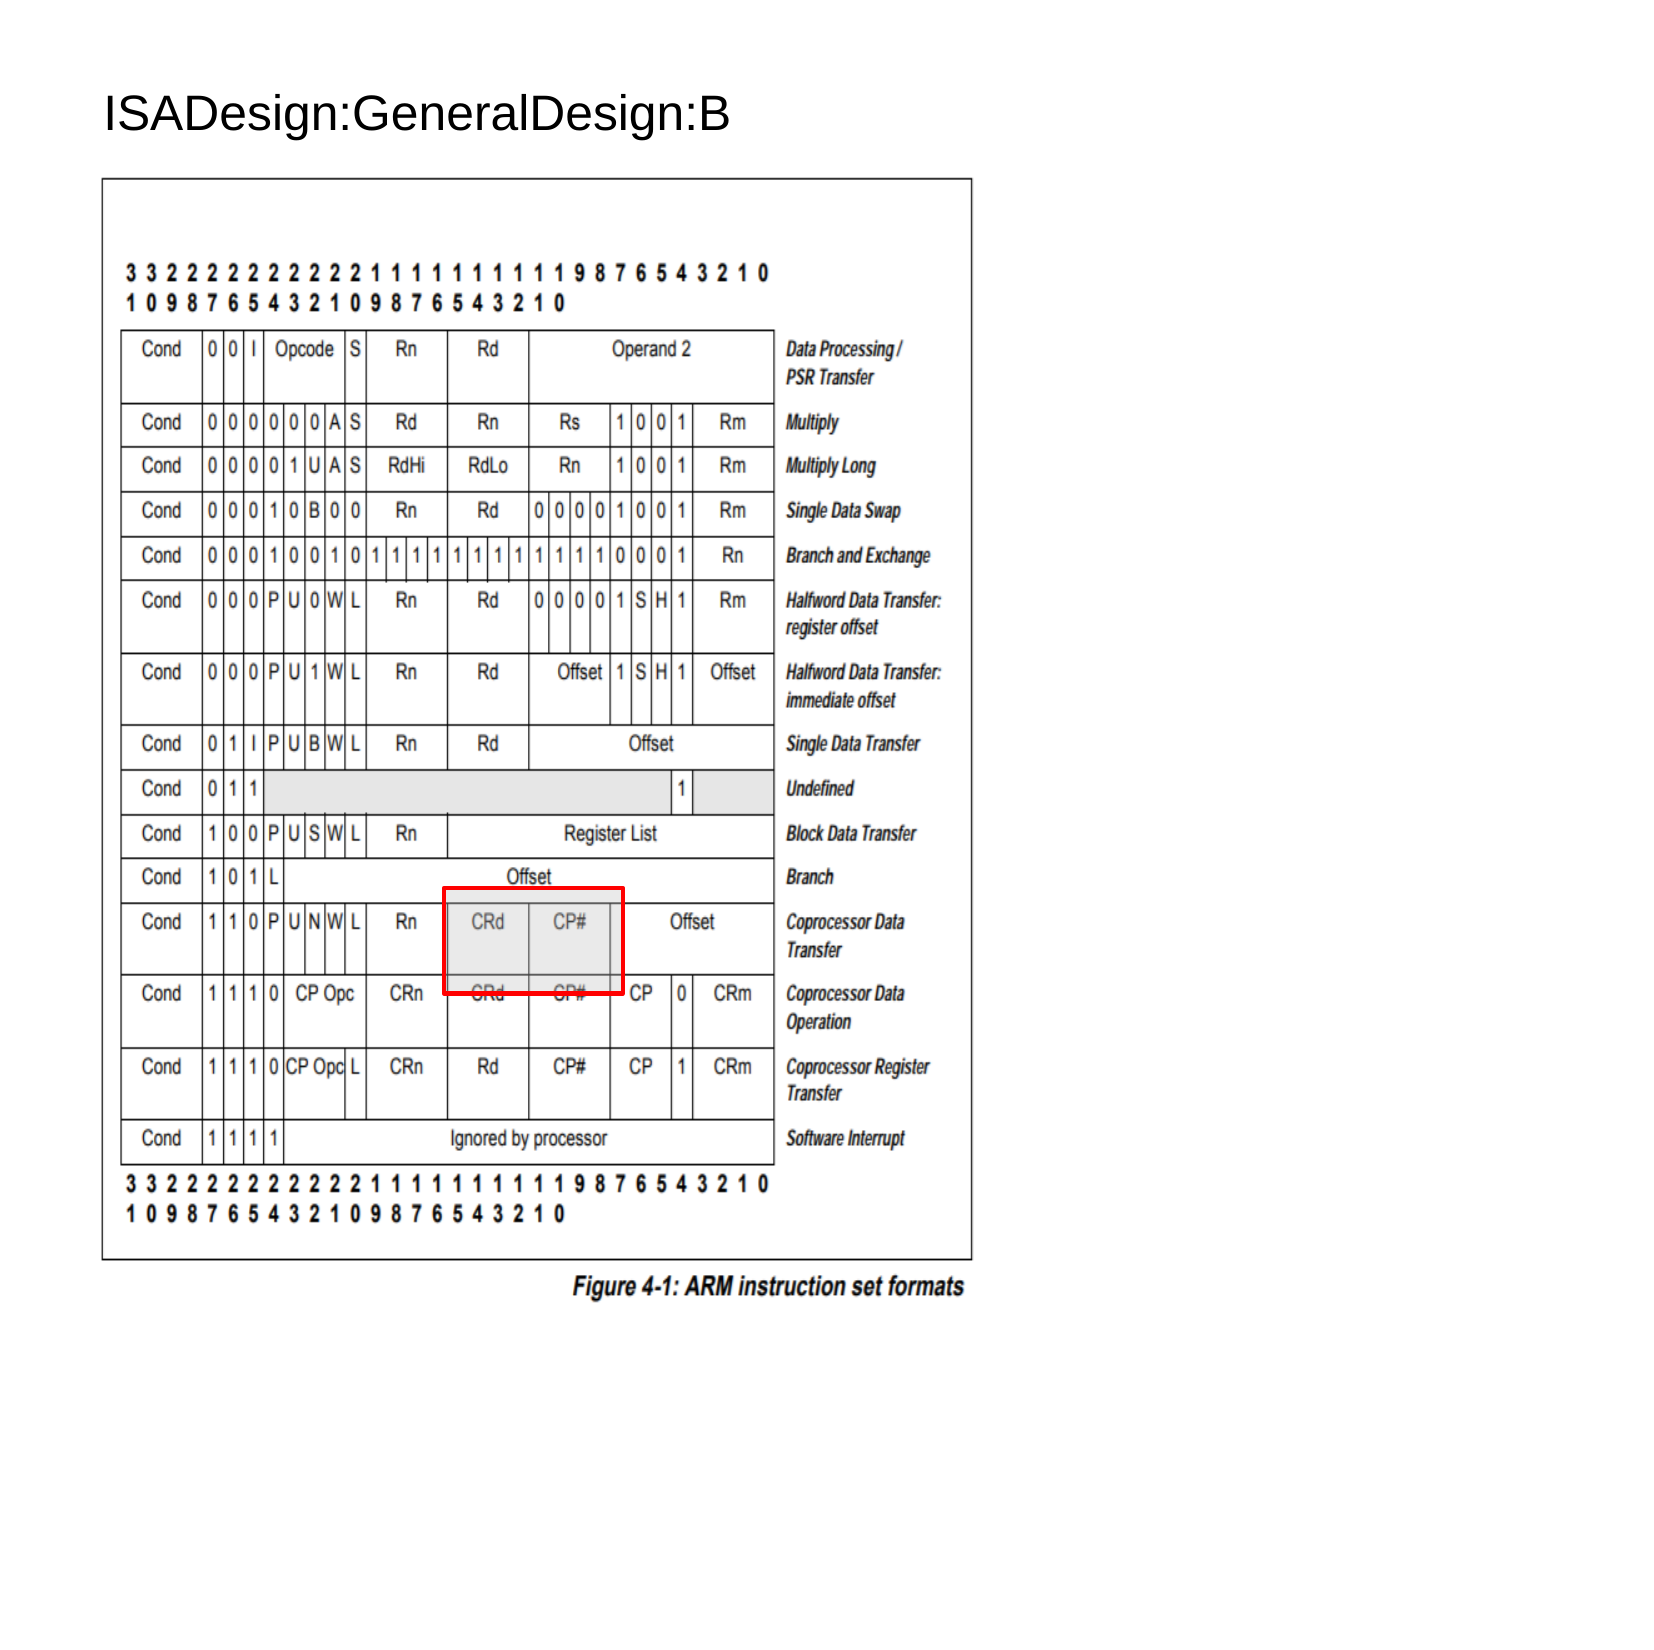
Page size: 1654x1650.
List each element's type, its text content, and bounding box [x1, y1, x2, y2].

picture [88, 165, 1006, 1309]
text_box ISADesign:GeneralDesign:B [88, 78, 1076, 166]
text_box [443, 887, 623, 994]
